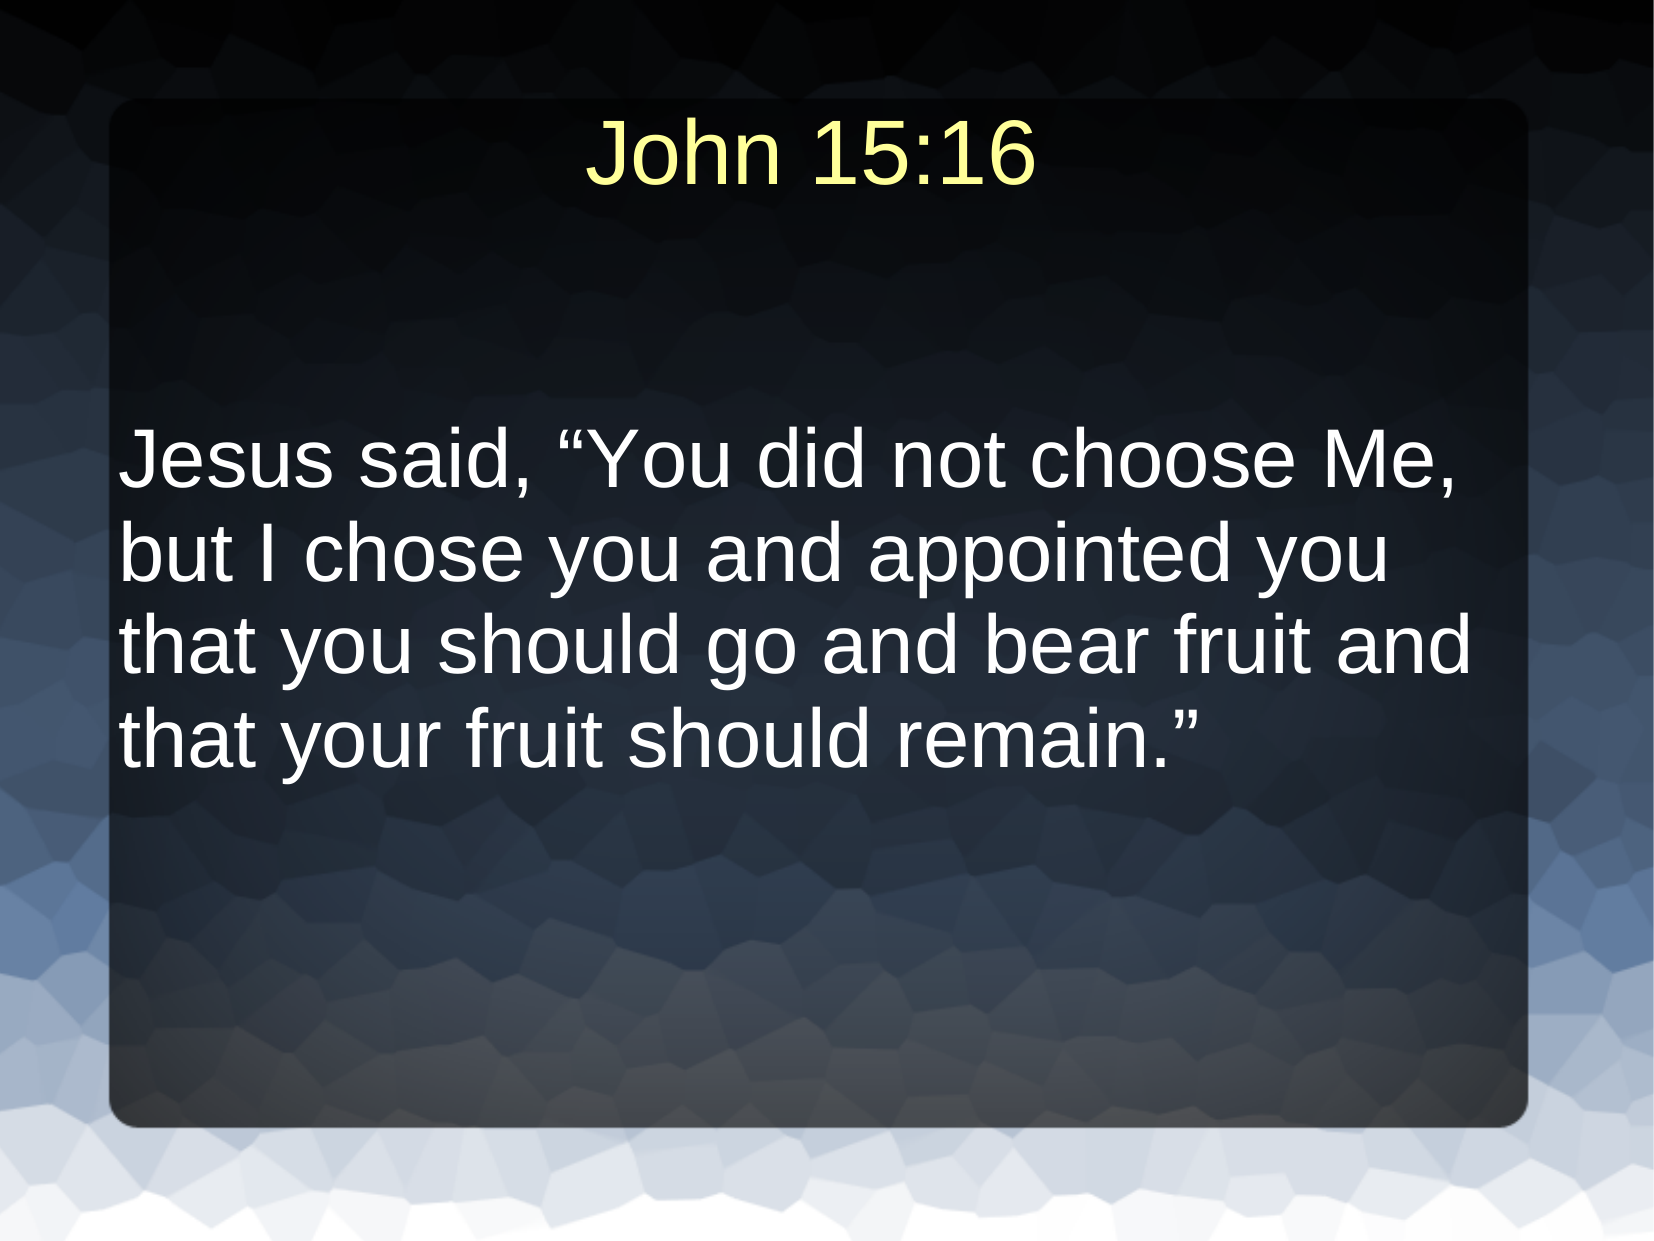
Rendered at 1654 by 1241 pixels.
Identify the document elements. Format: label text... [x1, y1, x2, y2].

picture [0, 0, 1654, 1241]
list Jesus said, “You did not choose Me, but I chose you and appointed you that you should go and bear fruit and that your fruit should remain.” [118, 290, 1506, 1109]
title John 15:16 [118, 49, 1506, 257]
